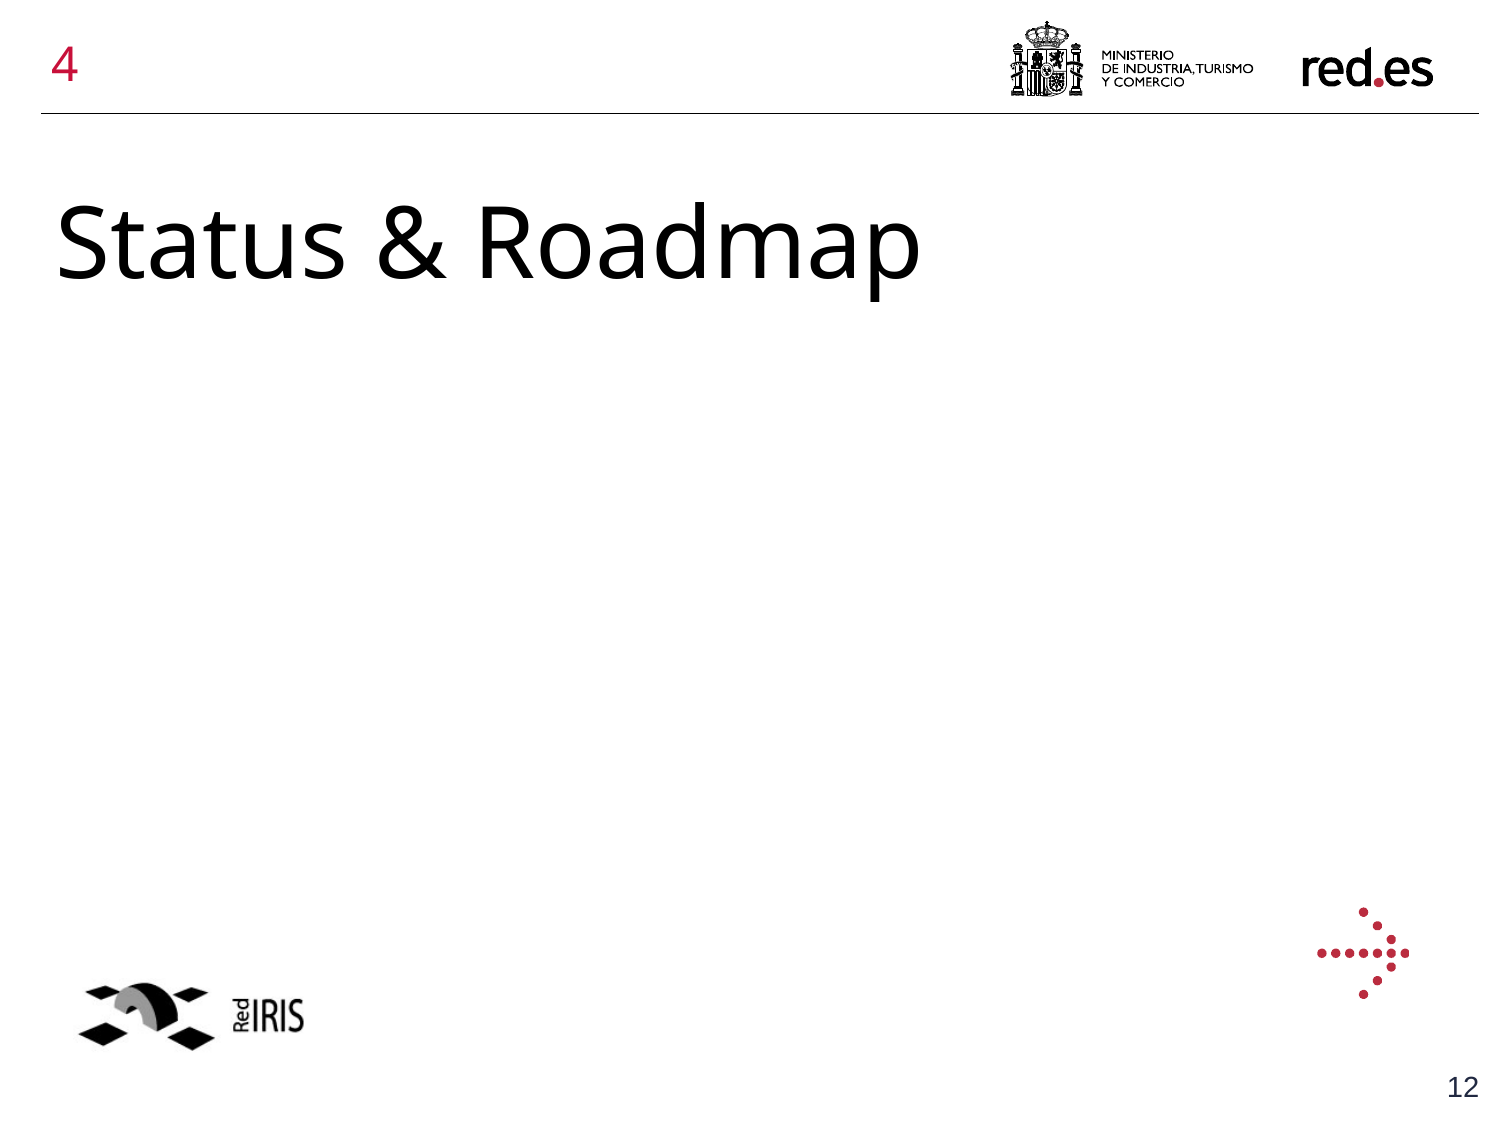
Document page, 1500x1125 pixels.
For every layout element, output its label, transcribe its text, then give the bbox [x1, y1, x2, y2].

picture [64, 969, 322, 1059]
picture [1307, 888, 1417, 1009]
text_box 4 [36, 22, 94, 103]
text_box Status & Roadmap [41, 183, 971, 309]
